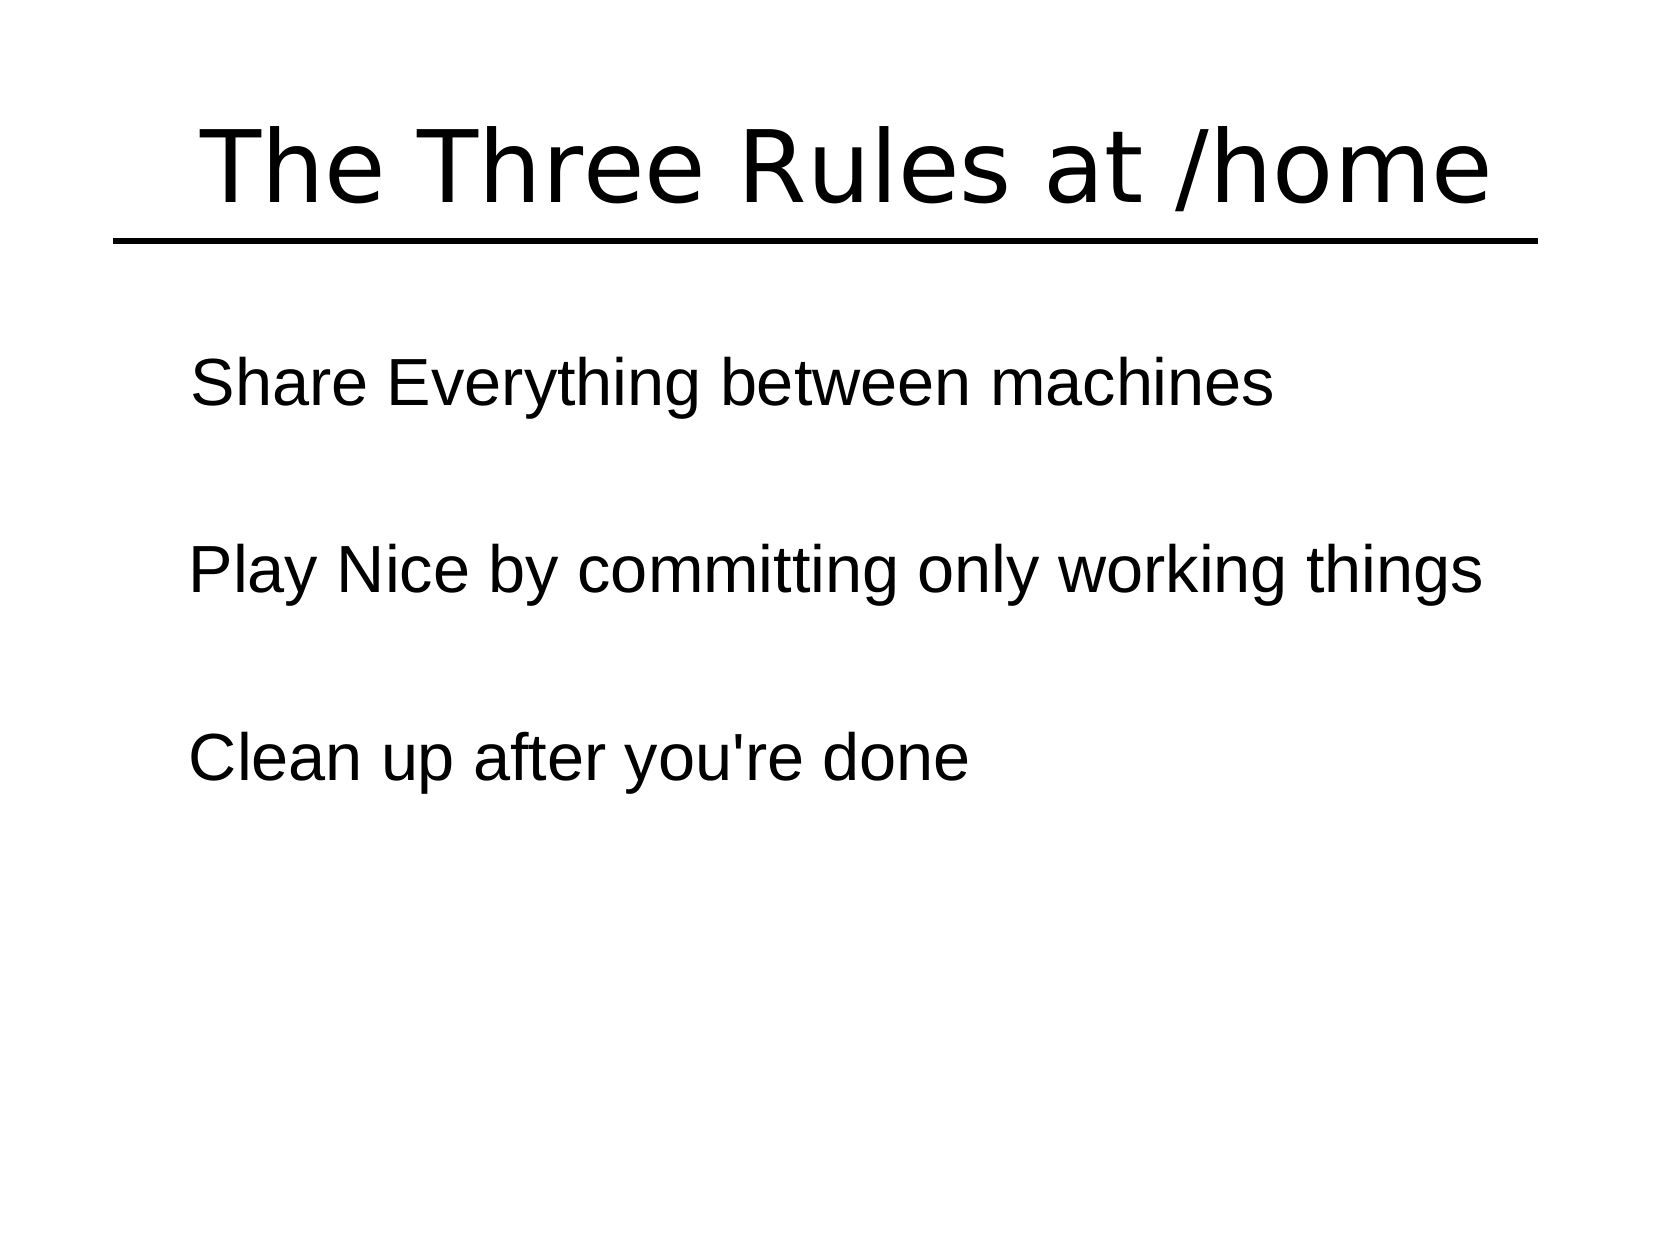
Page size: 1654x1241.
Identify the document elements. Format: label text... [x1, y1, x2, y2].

text_box Share Everything between machines [176, 337, 1313, 428]
text_box Play Nice by committing only working things [173, 525, 1522, 615]
text_box Clean up after you're done [173, 712, 1027, 803]
text_box The Three Rules at /home [185, 102, 1541, 234]
